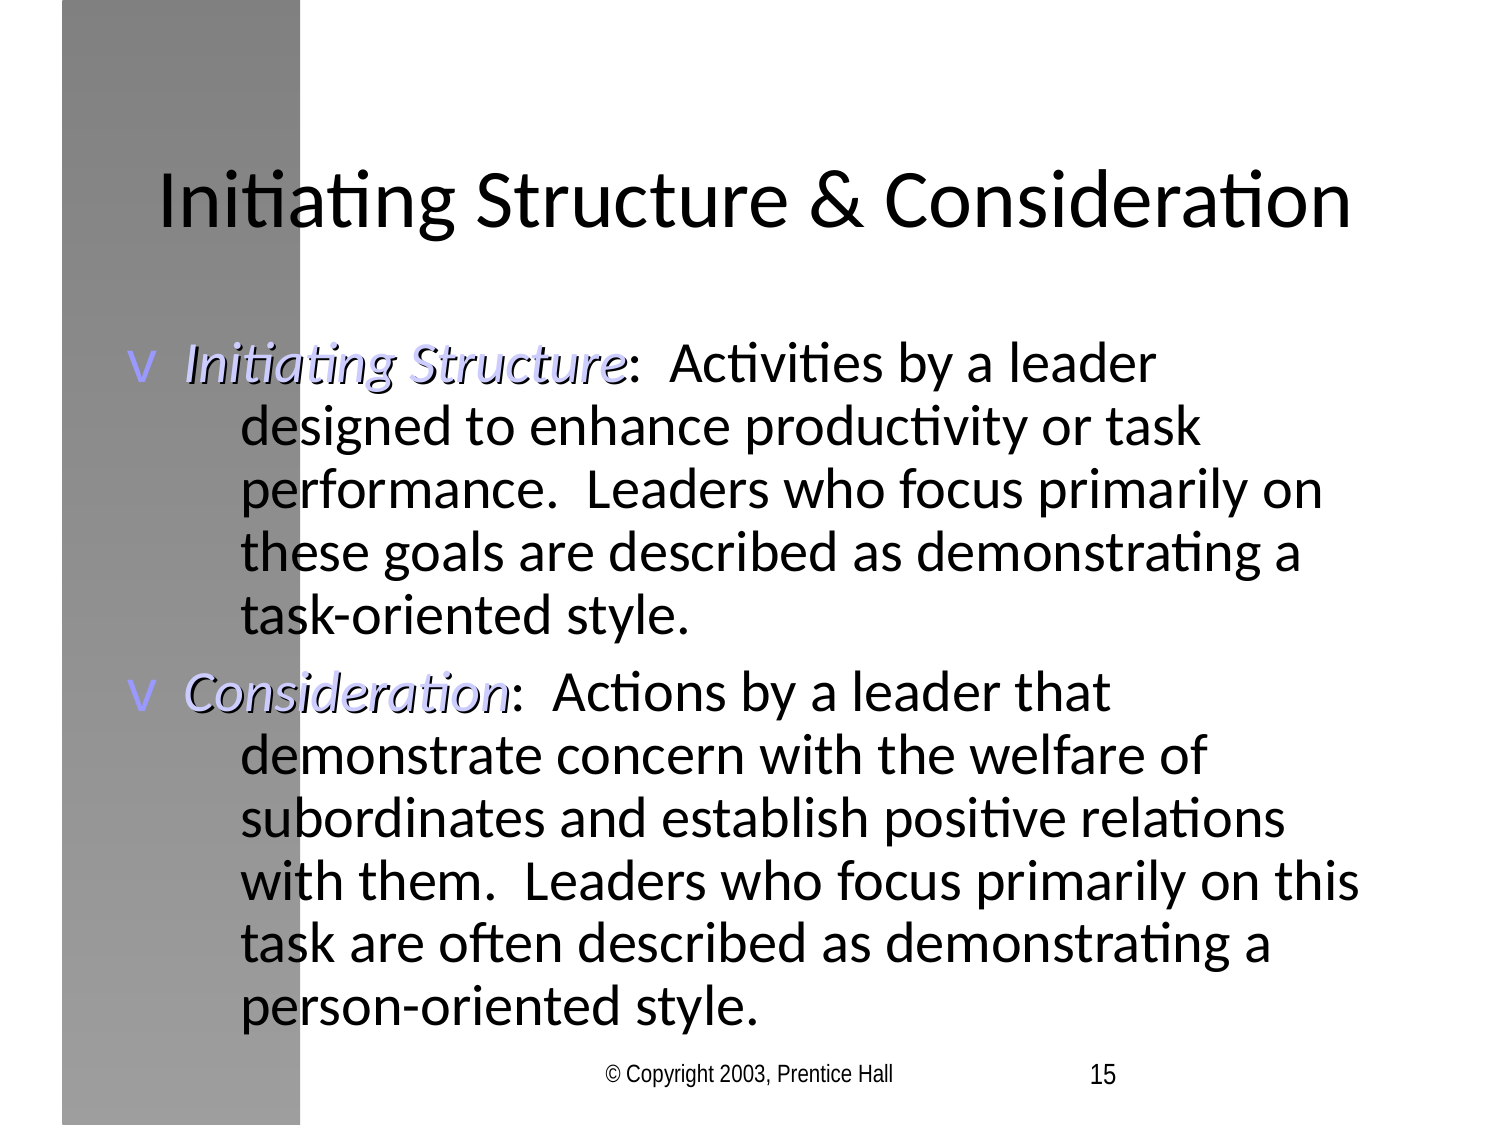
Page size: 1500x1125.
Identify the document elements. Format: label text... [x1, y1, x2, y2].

title Initiating Structure & Consideration [87, 99, 1426, 288]
text_box 15 [1074, 1042, 1426, 1103]
text_box © Copyright 2003, Prentice Hall [512, 1042, 988, 1103]
list Initiating Structure: Activities by a leader designed to enhance productivity or task performance. Leaders who focus primarily on these goals are described as demonstrating a task-oriented style. Consideration: Actions by a leader that demonstrate concern with the welfare of subordinates and establish positive relations with them. Leaders who focus primarily on this task are often described as demonstrating a person-oriented style. [112, 324, 1388, 1063]
